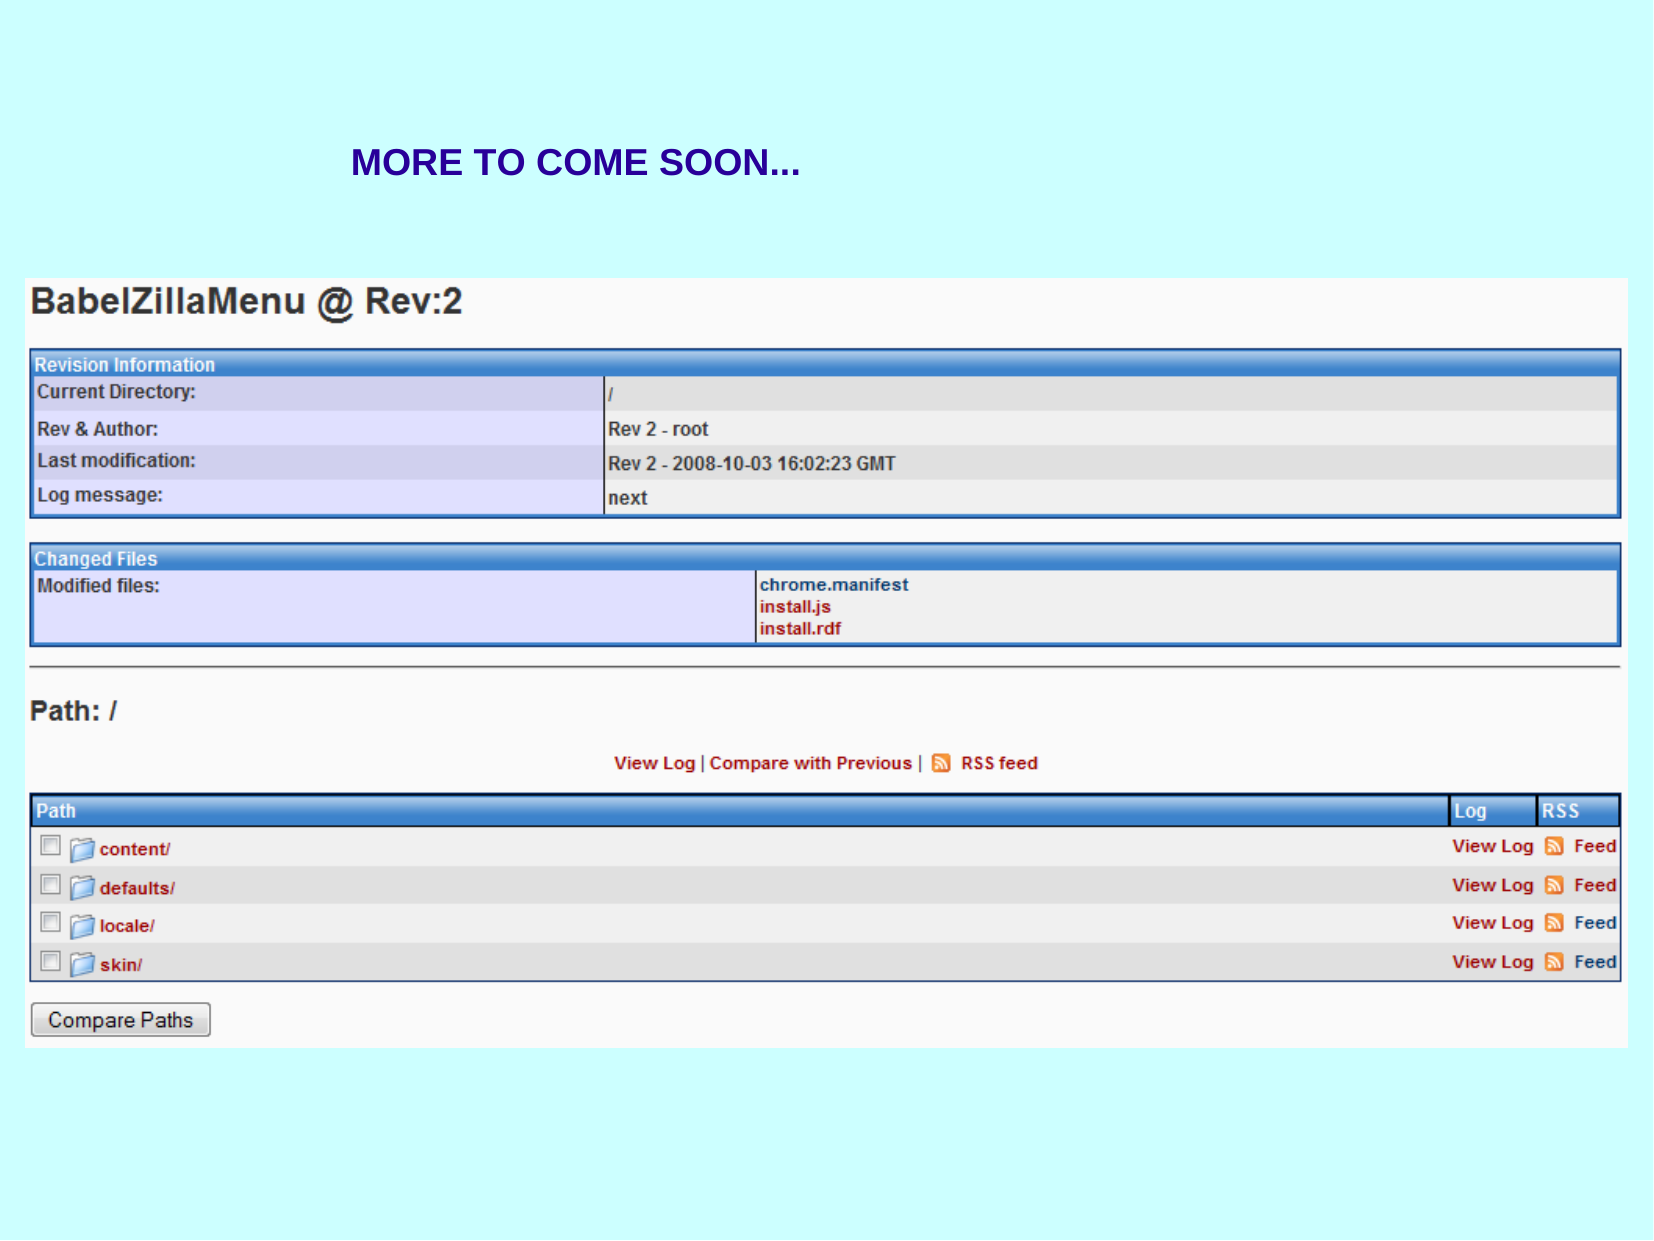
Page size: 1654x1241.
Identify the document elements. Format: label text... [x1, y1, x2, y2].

text_box MORE TO COME SOON... [336, 137, 1291, 194]
picture [25, 278, 1628, 1048]
